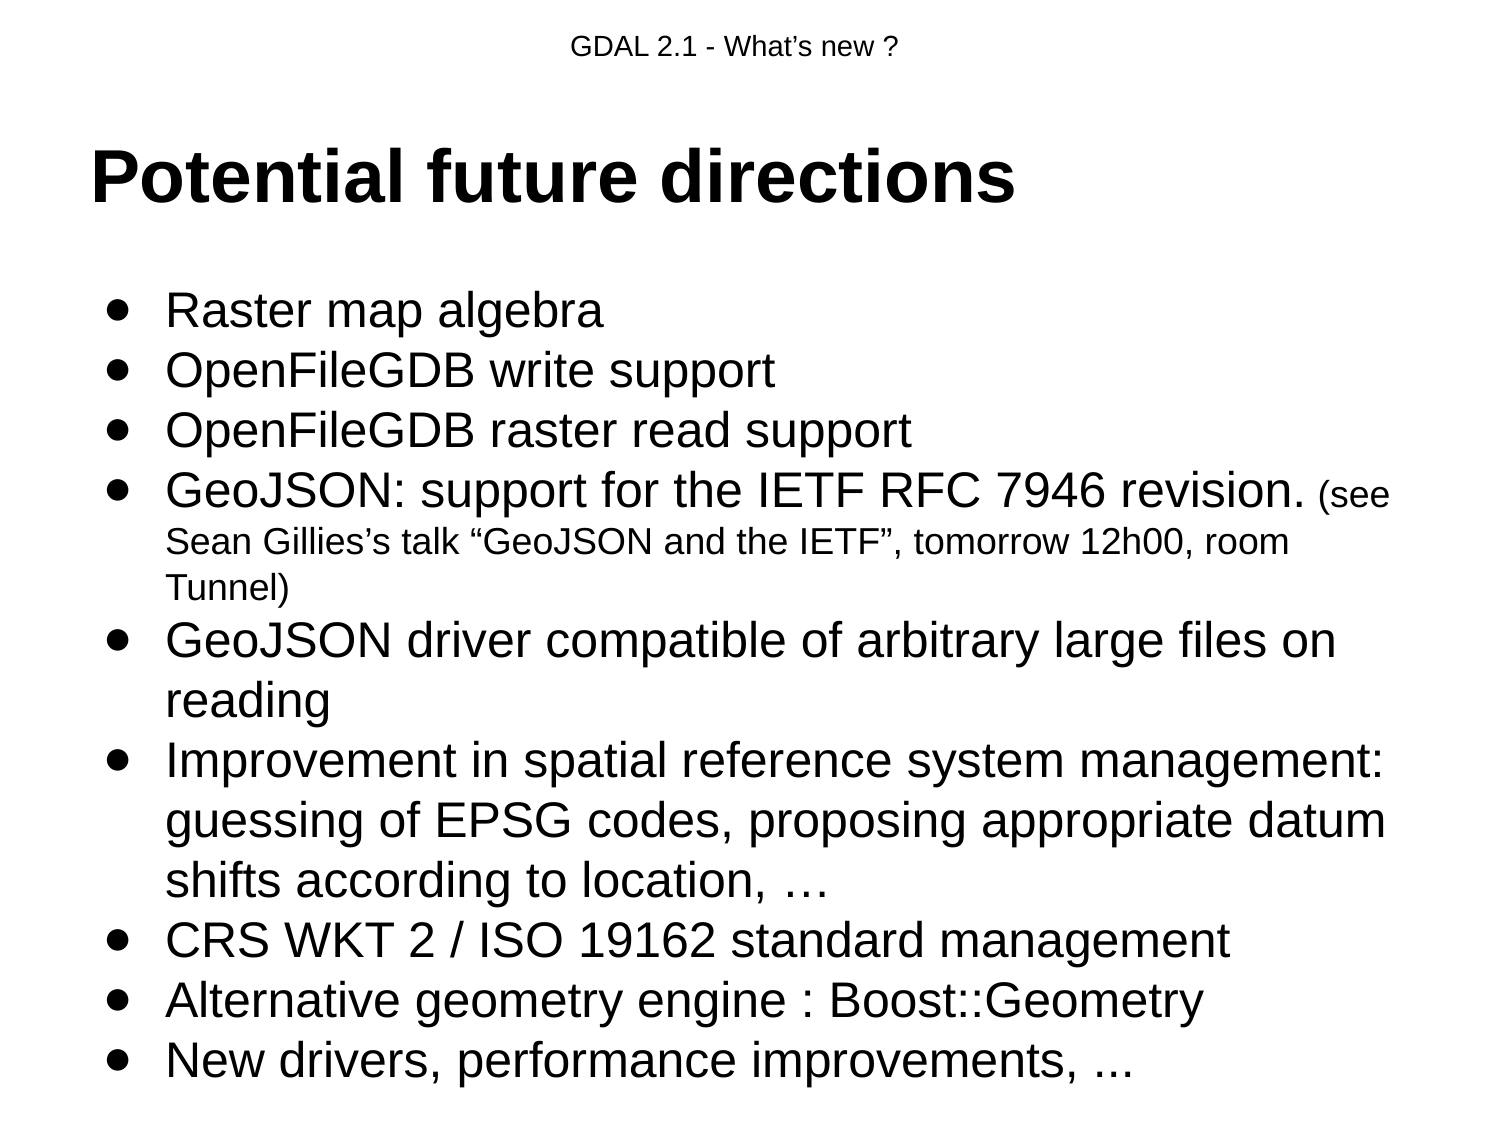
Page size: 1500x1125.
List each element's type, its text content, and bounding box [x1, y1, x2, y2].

title Potential future directions [75, 45, 1425, 233]
list Raster map algebra OpenFileGDB write support OpenFileGDB raster read support GeoJSON: support for the IETF RFC 7946 revision. (see Sean Gillies’s talk “GeoJSON and the IETF”, tomorrow 12h00, room Tunnel) GeoJSON driver compatible of arbitrary large files on reading Improvement in spatial reference system management: guessing of EPSG codes, proposing appropriate datum shifts according to location, … CRS WKT 2 / ISO 19162 standard management Alternative geometry engine : Boost::Geometry New drivers, performance improvements, ... [75, 262, 1425, 1078]
